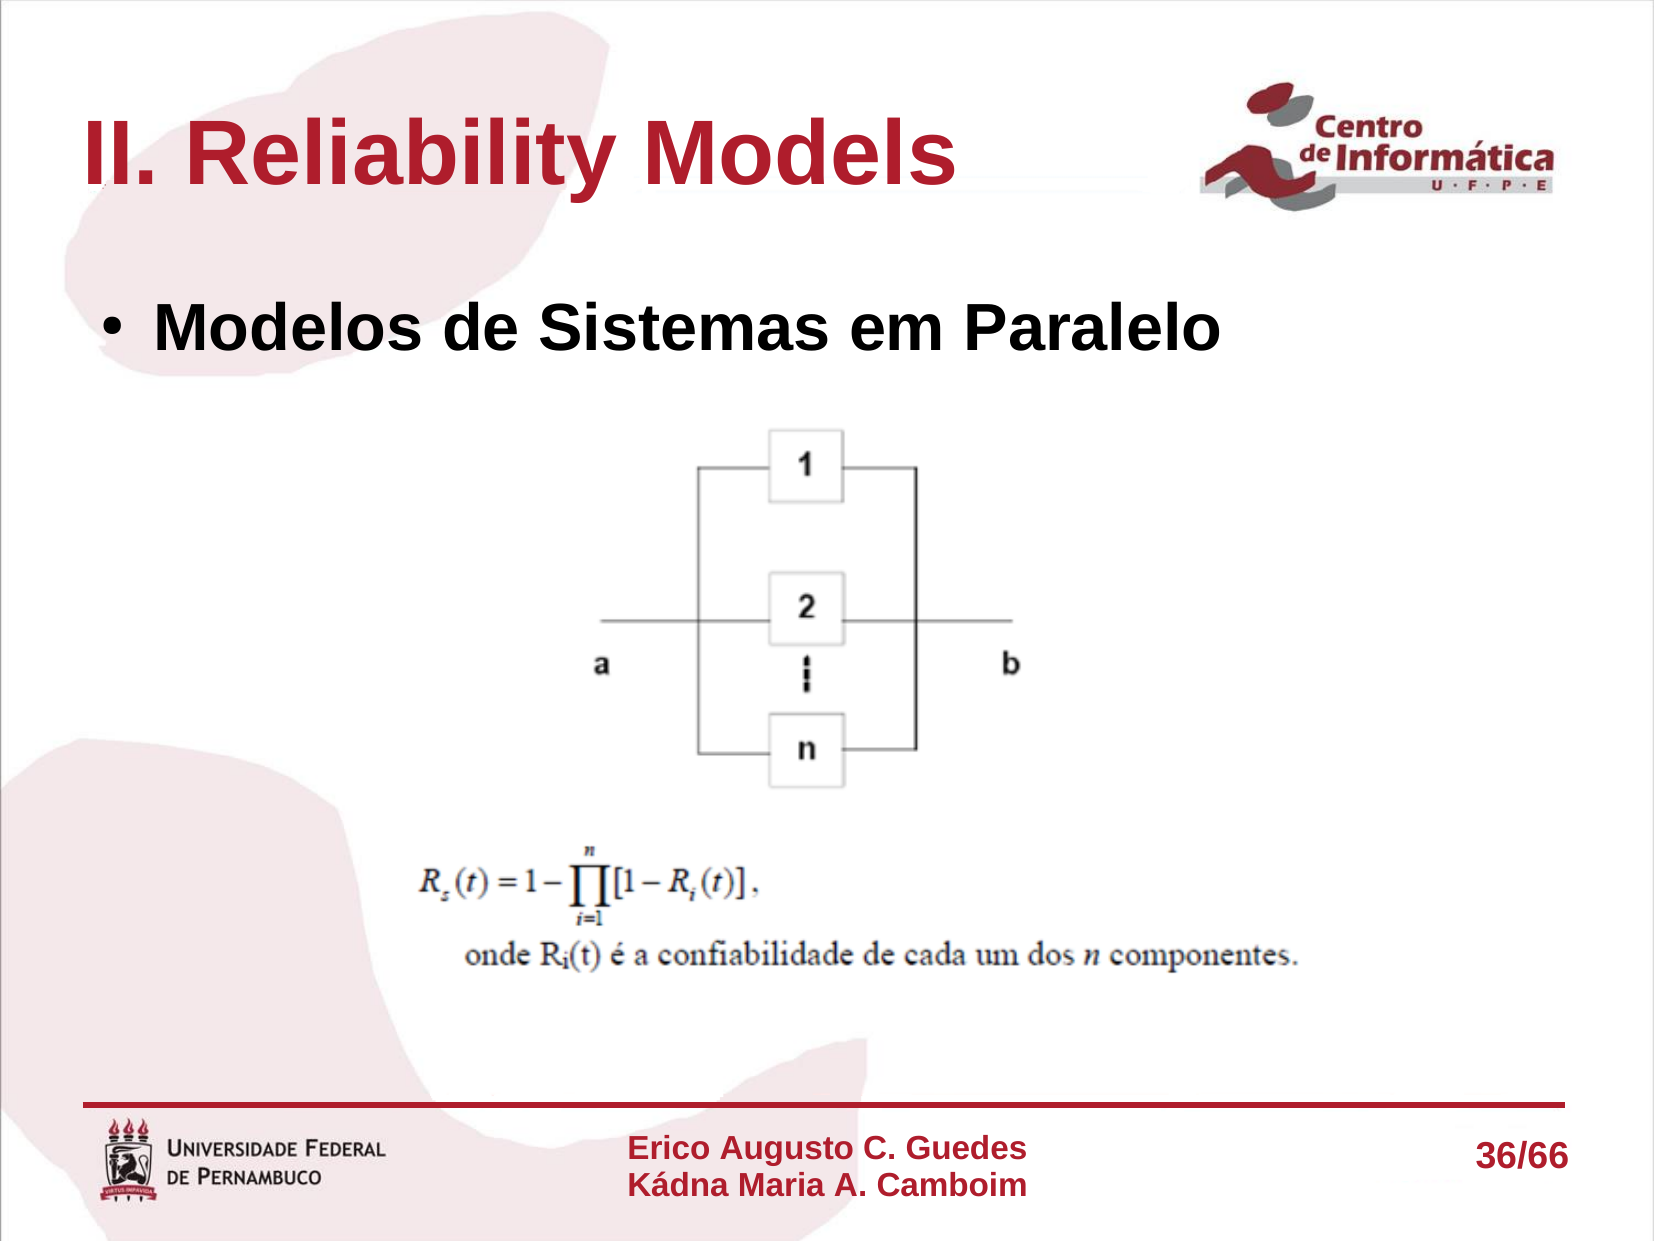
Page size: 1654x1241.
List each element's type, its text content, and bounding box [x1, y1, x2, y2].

title II. Reliability Models [82, 56, 1571, 250]
picture [0, 0, 1654, 1241]
list Modelos de Sistemas em Paralelo [82, 290, 1571, 1094]
